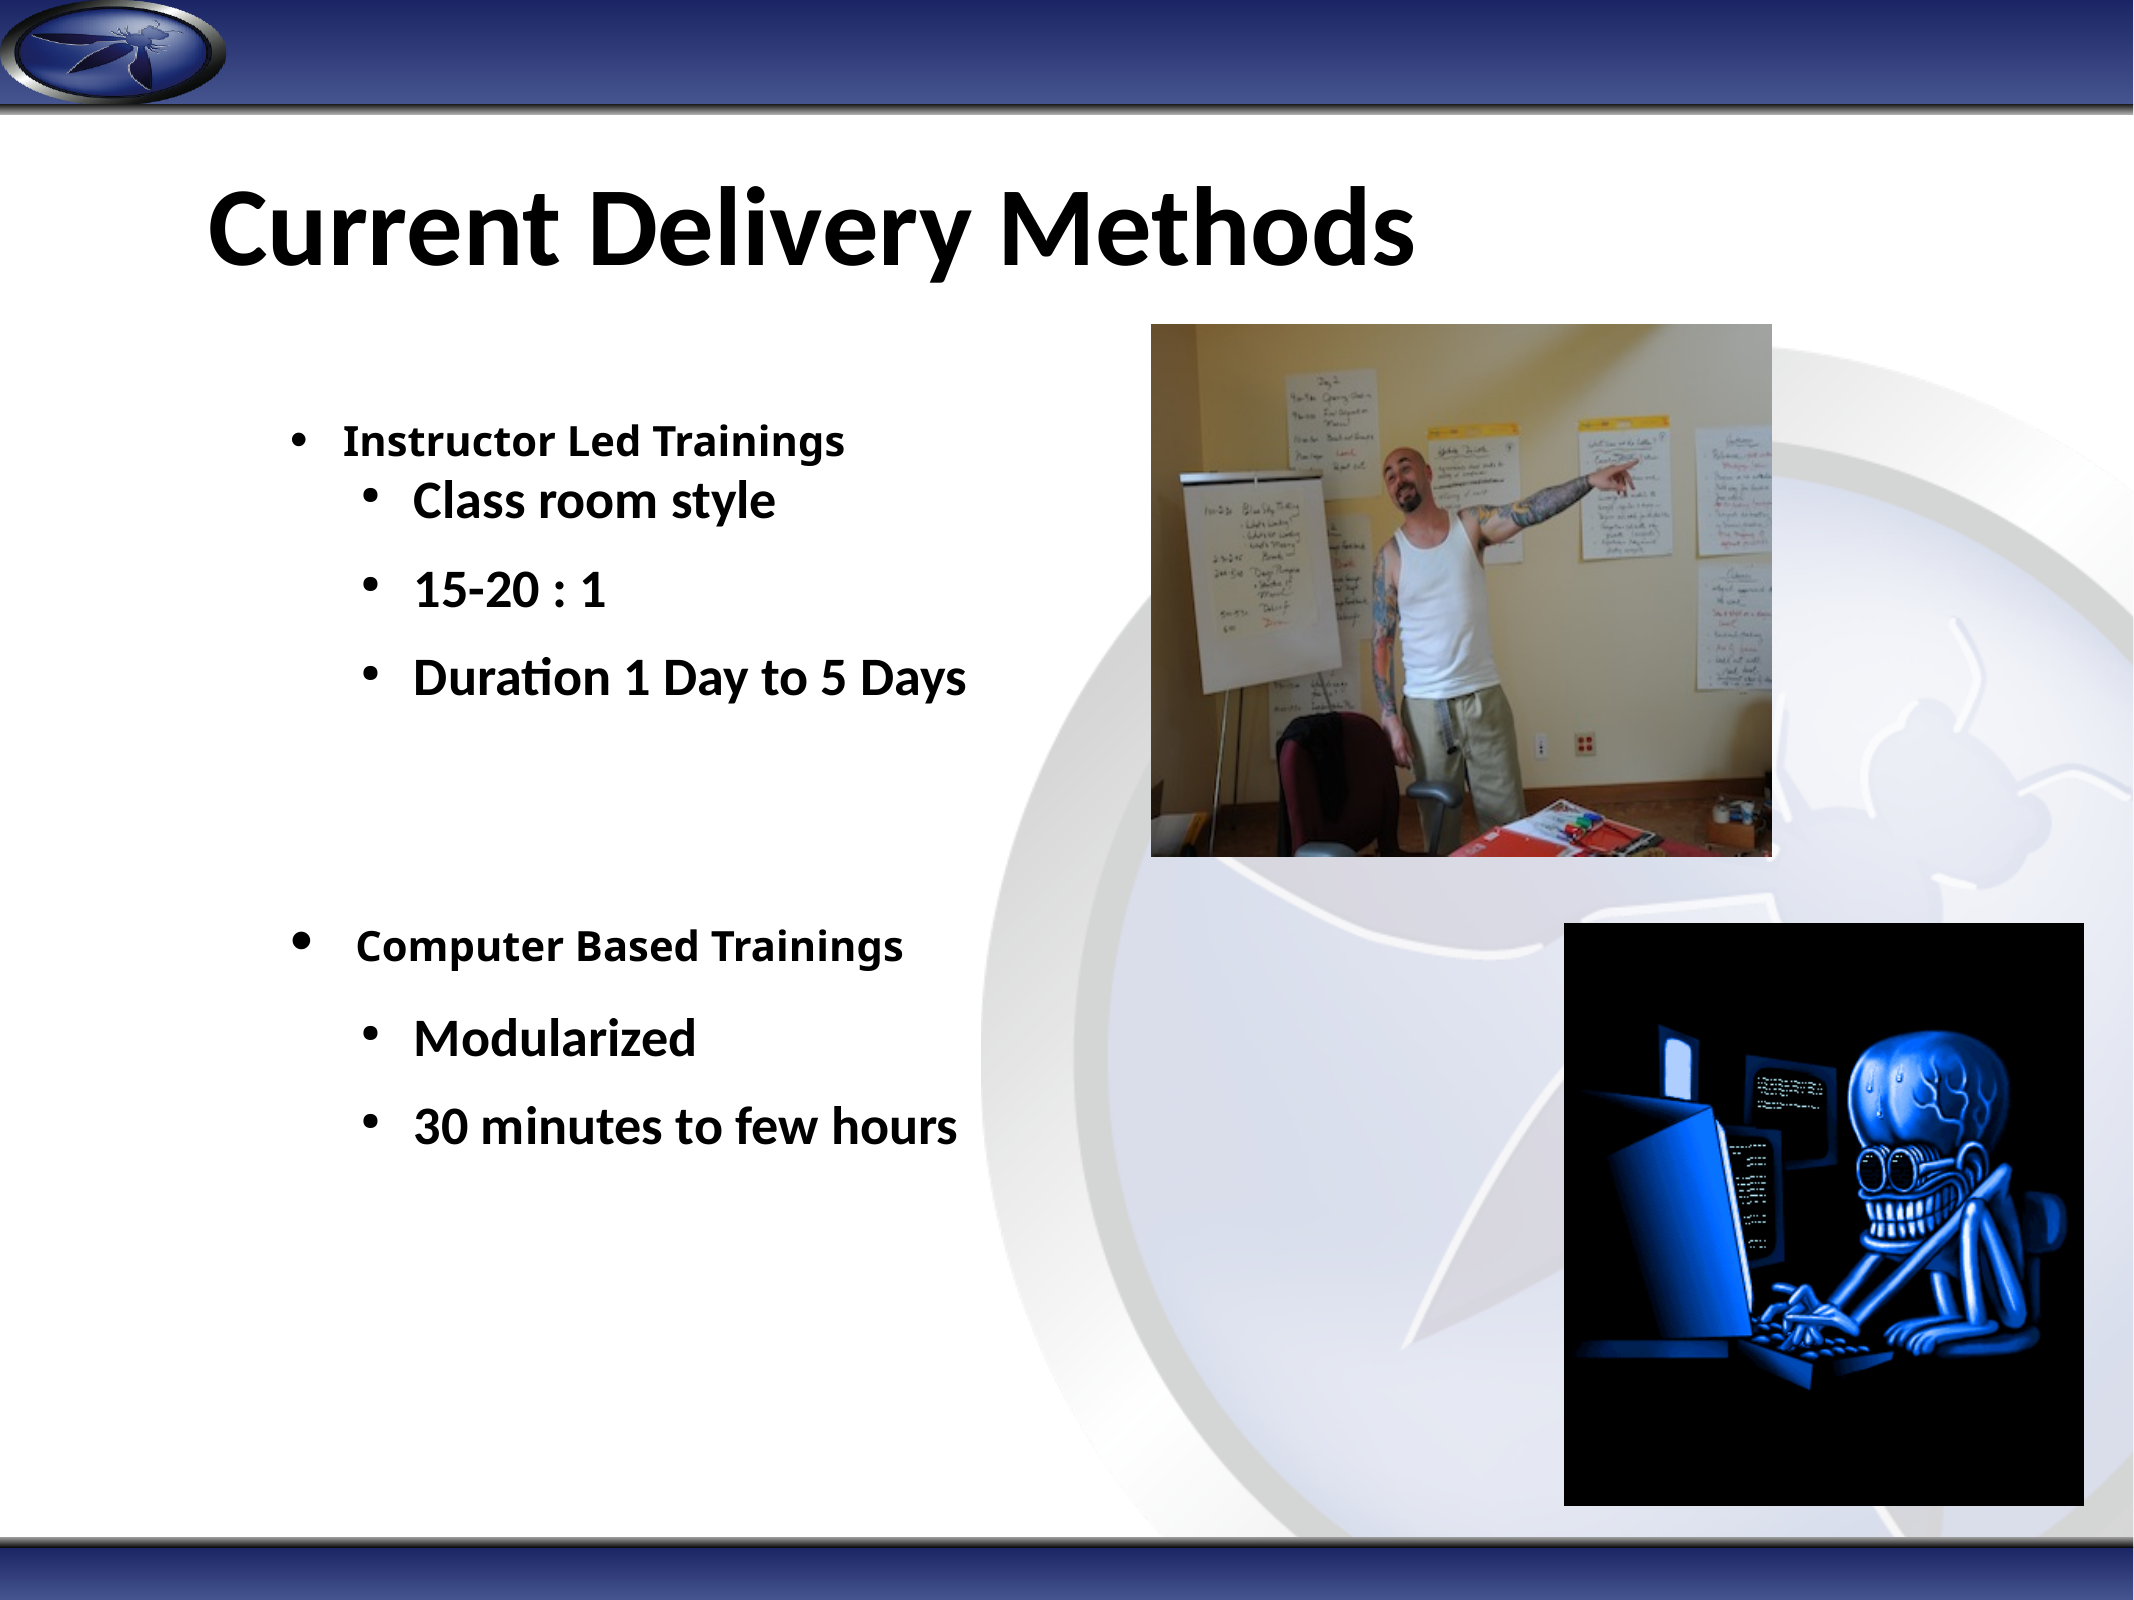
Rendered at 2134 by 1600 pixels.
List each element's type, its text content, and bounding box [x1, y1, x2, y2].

picture [0, 0, 228, 104]
title Current Delivery Methods [208, 125, 1925, 350]
list Instructor Led Trainings Class room style 15-20 : 1 Duration 1 Day to 5 Days Computer Based Trainings Modularized 30 minutes to few hours [213, 407, 2067, 1418]
picture [981, 324, 2134, 1600]
